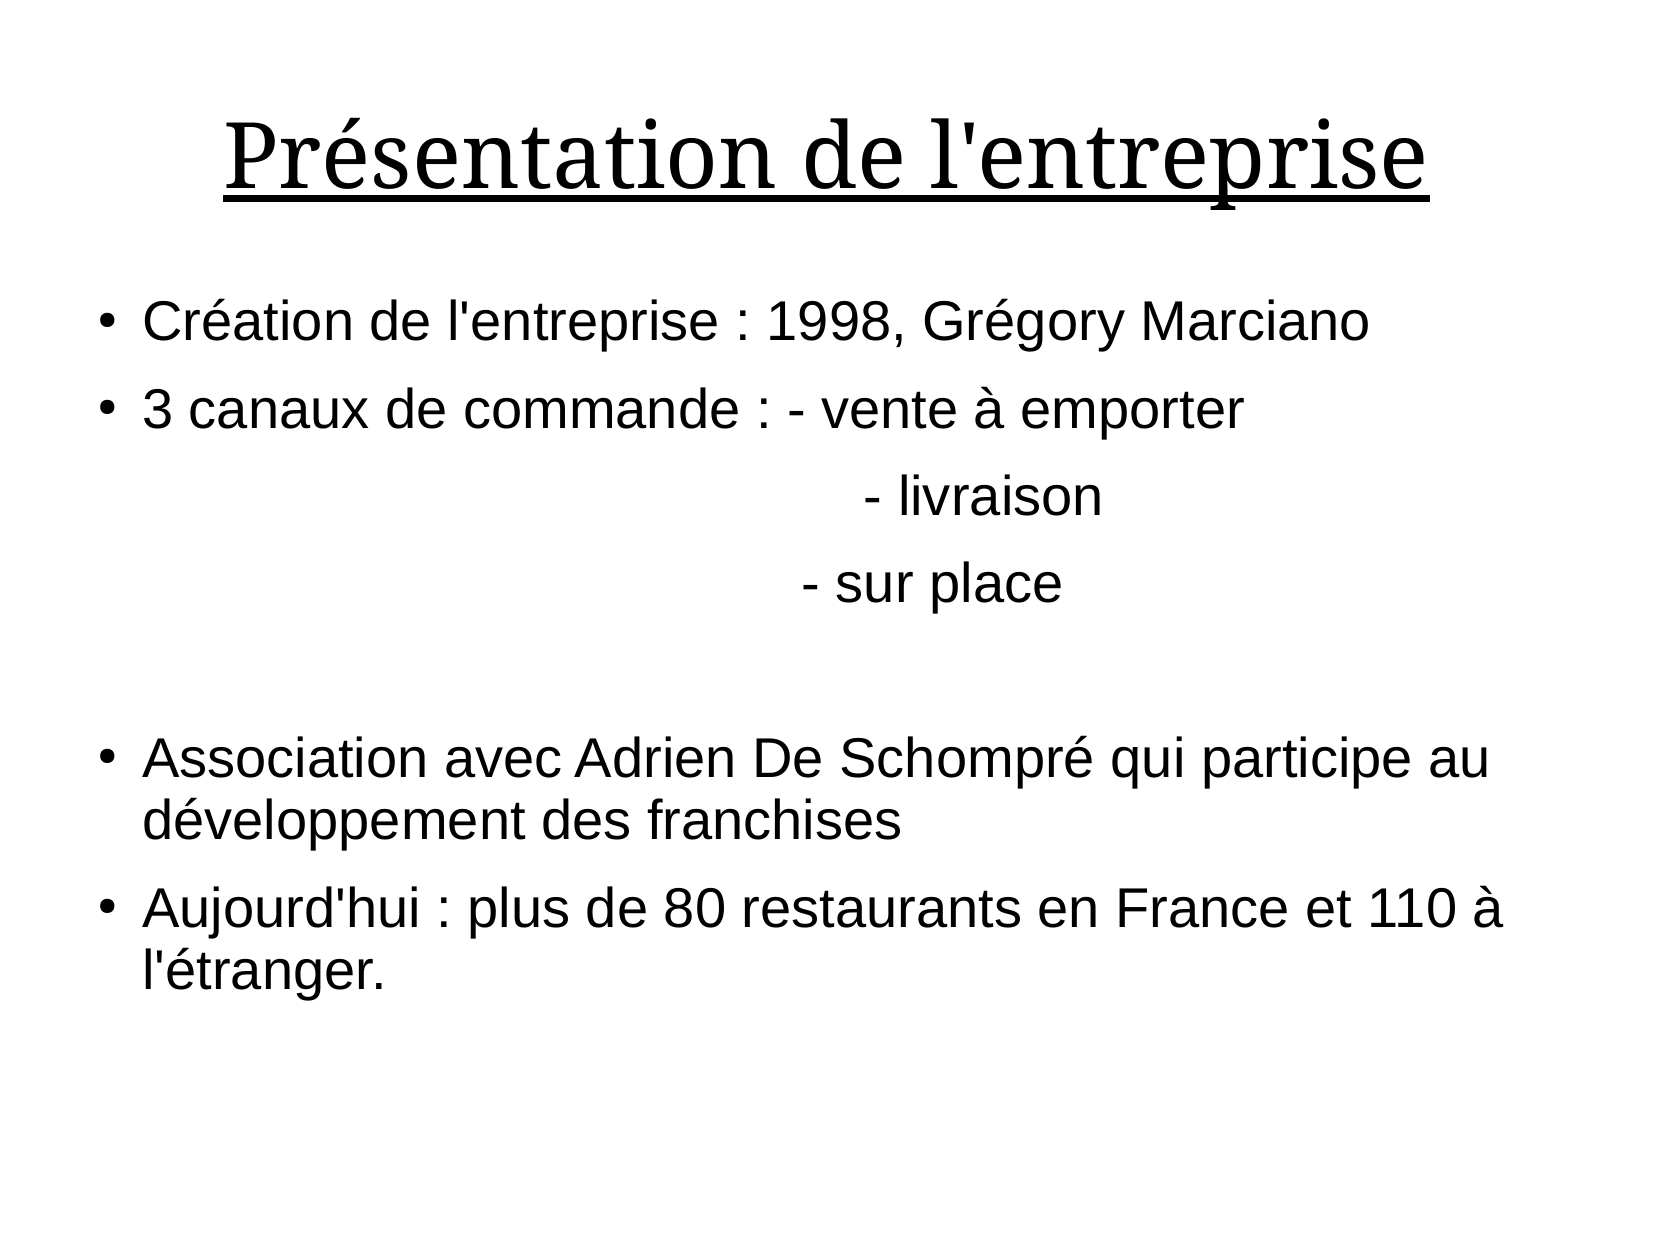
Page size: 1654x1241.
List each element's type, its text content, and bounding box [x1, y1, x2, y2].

title Présentation de l'entreprise [82, 49, 1571, 257]
list Création de l'entreprise : 1998, Grégory Marciano 3 canaux de commande : - vente à emporter - livraison - sur place Association avec Adrien De Schompré qui participe au développement des franchises Aujourd'hui : plus de 80 restaurants en France et 110 à l'étranger. [82, 290, 1571, 1010]
